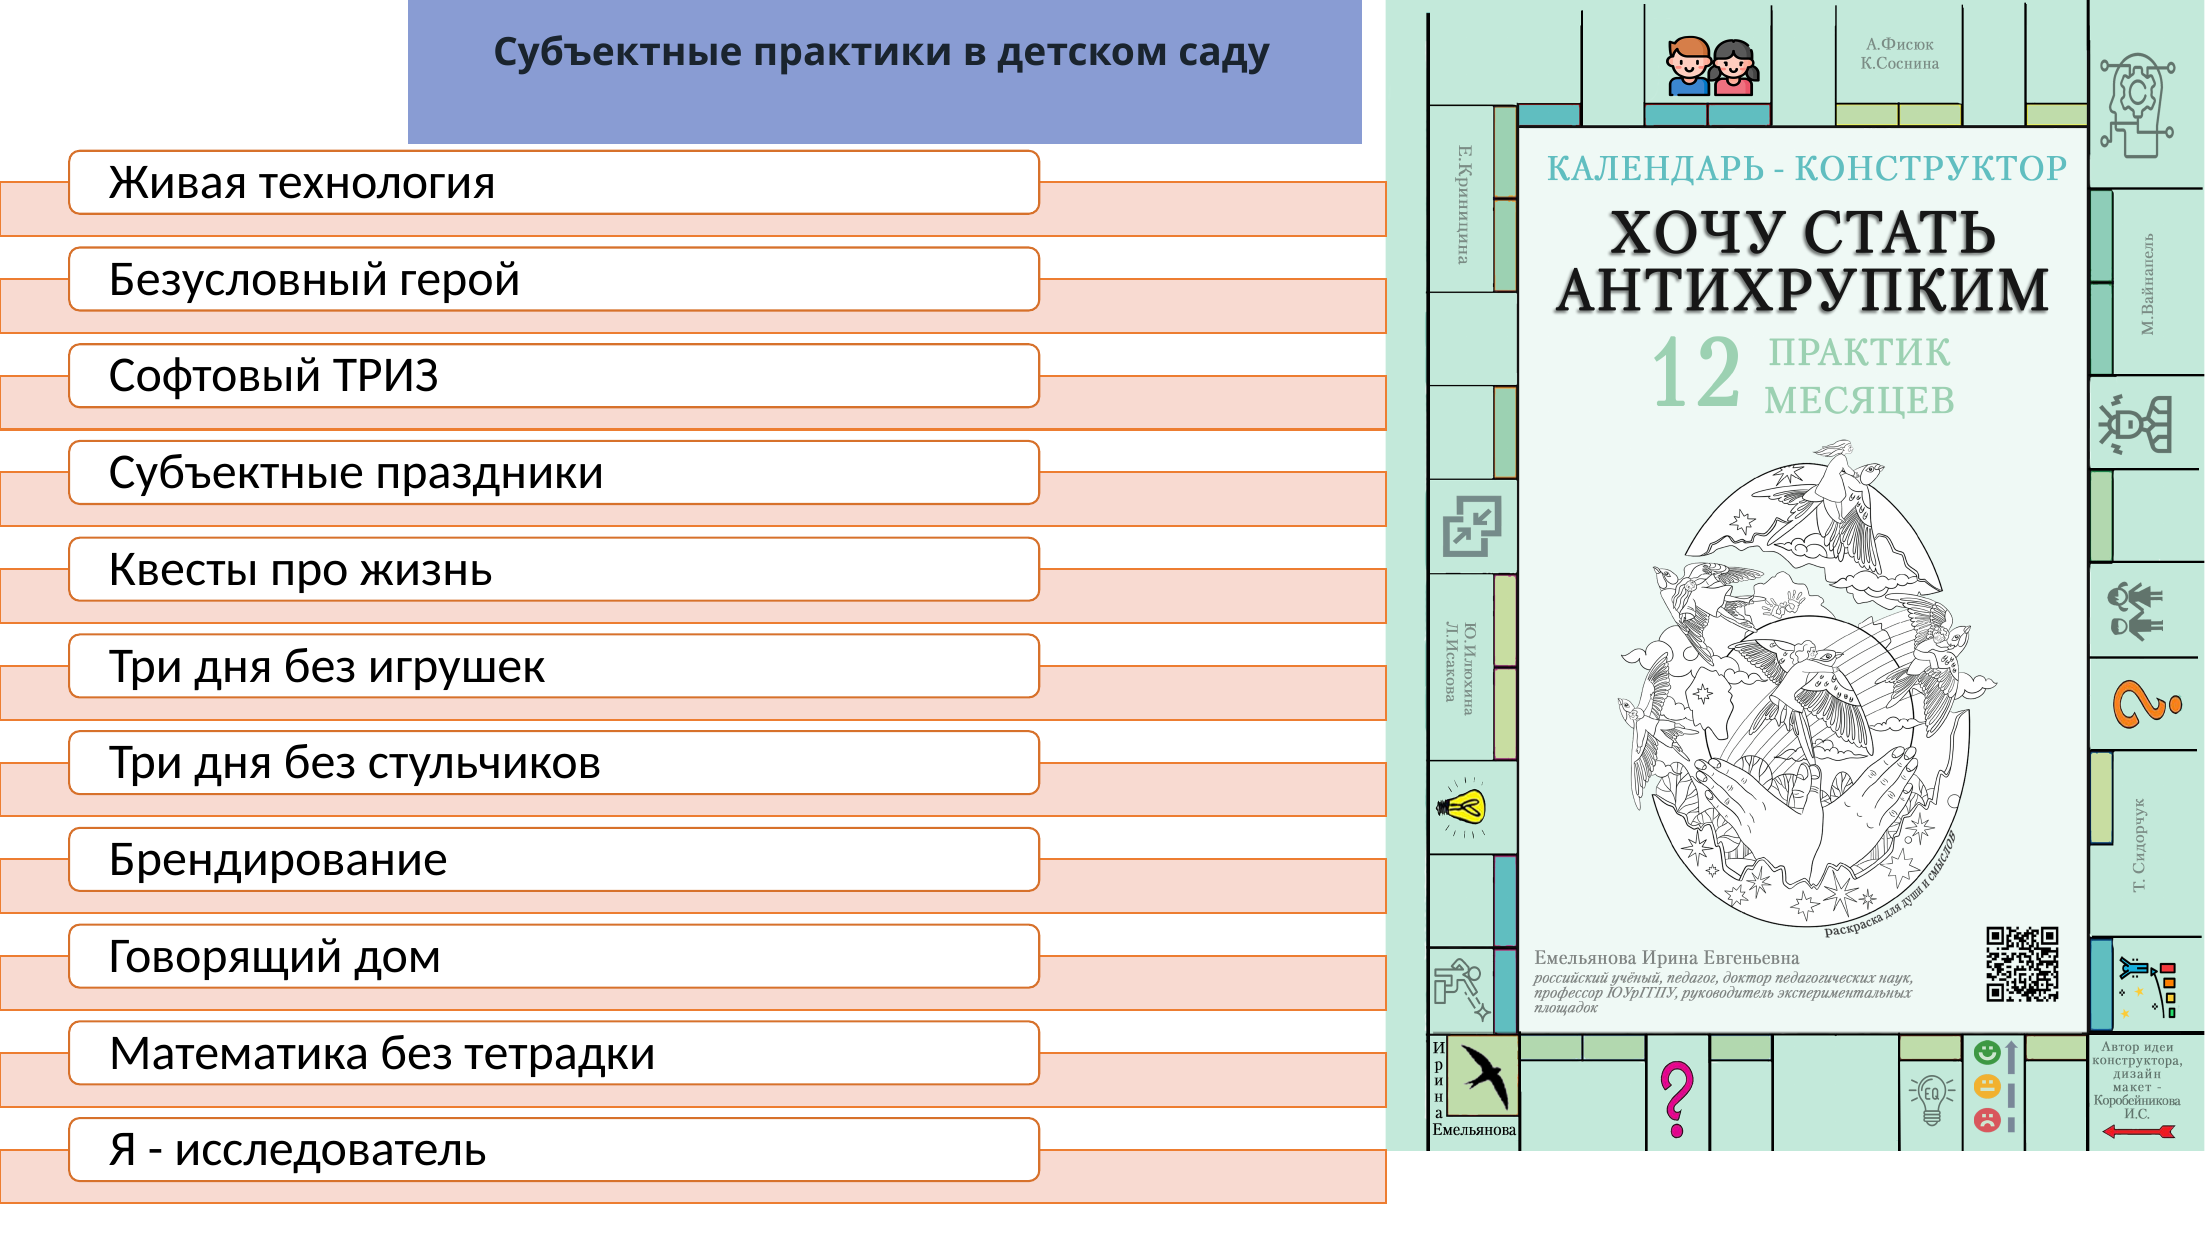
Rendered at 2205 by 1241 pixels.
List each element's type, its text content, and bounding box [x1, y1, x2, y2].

text_box Живая технология [69, 150, 1040, 214]
text_box [0, 763, 1386, 816]
text_box Субъектные праздники [69, 440, 1040, 504]
text_box Субъектные практики в детском саду [430, 19, 1334, 82]
text_box [0, 1053, 1386, 1107]
text_box [0, 279, 1386, 333]
text_box Три дня без игрушек [69, 634, 1040, 698]
text_box Математика без тетрадки [69, 1021, 1040, 1085]
text_box Софтовый ТРИЗ [69, 344, 1040, 408]
text_box [0, 1150, 1386, 1203]
text_box Говорящий дом [69, 924, 1040, 988]
text_box [0, 182, 1386, 278]
text_box Квесты про жизнь [69, 537, 1040, 601]
text_box Брендирование [69, 827, 1040, 891]
picture [1385, 0, 2205, 1151]
text_box [0, 956, 1386, 1010]
text_box [0, 859, 1386, 913]
text_box Я - исследователь [69, 1118, 1040, 1182]
text_box [0, 666, 1386, 720]
text_box Три дня без стульчиков [69, 731, 1040, 795]
text_box [0, 569, 1386, 623]
text_box Безусловный герой [69, 247, 1040, 311]
text_box [0, 472, 1386, 526]
text_box [0, 376, 1386, 430]
text_box [408, 0, 1362, 144]
